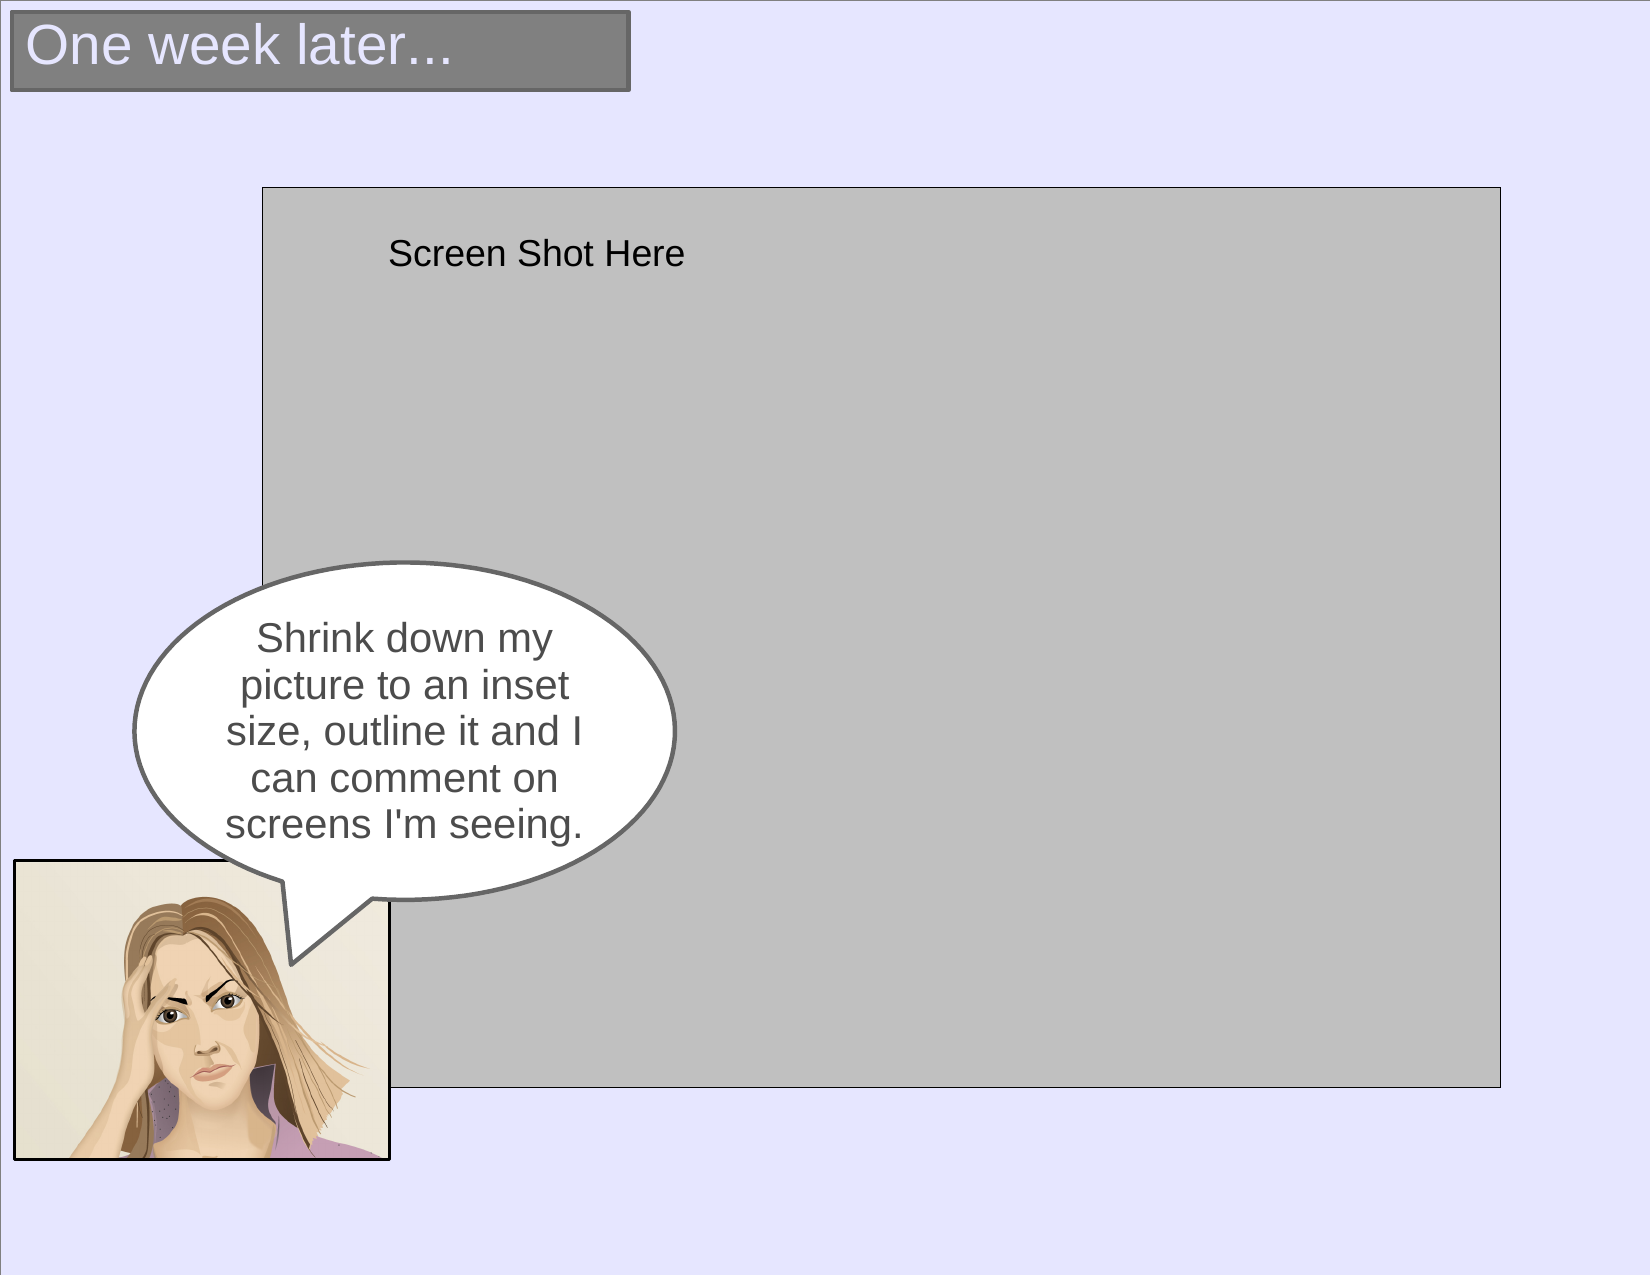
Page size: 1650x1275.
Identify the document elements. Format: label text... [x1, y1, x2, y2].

text_box Shrink down my picture to an inset size, outline it and I can comment on screens I'm seeing. [134, 562, 676, 965]
picture [16, 862, 388, 1158]
text_box Screen Shot Here [373, 225, 701, 283]
text_box [0, 0, 1650, 1275]
text_box One week later... [11, 11, 629, 91]
